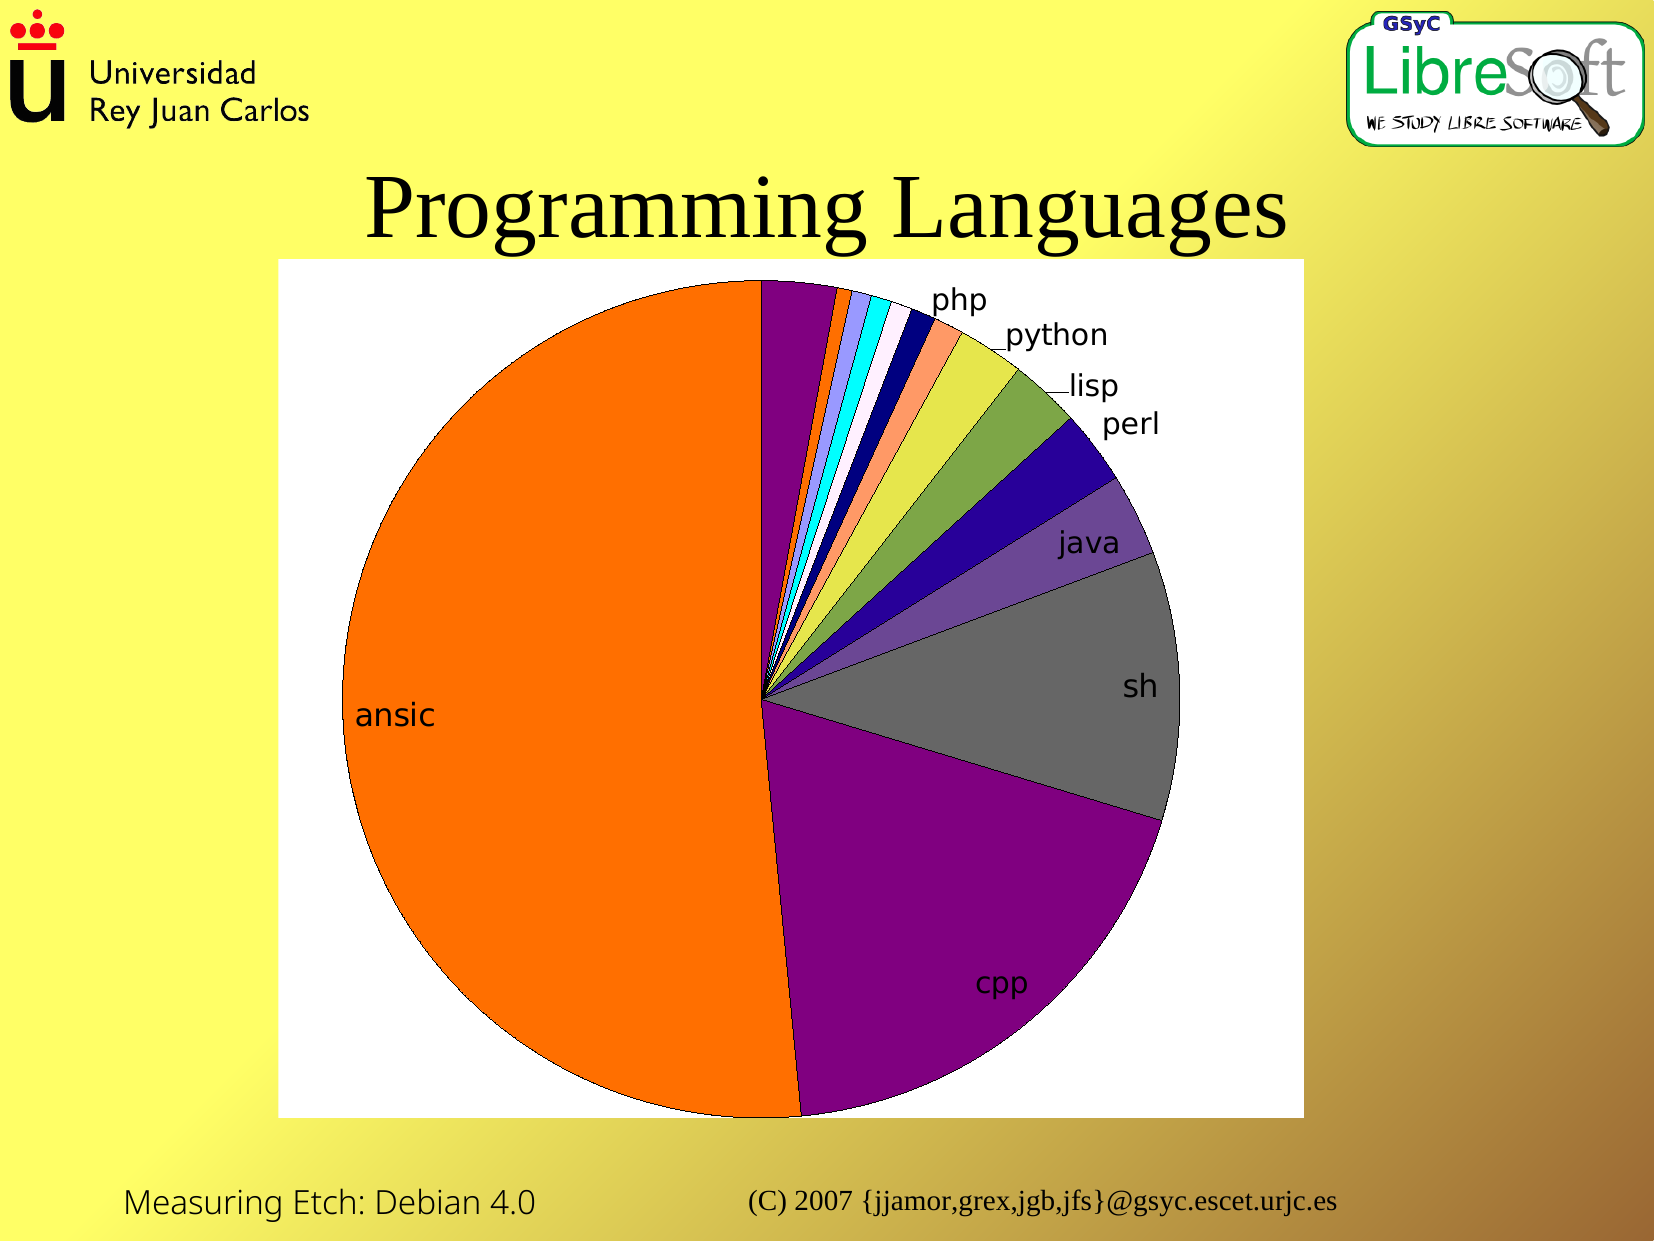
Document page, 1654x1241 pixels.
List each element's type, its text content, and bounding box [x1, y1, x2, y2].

picture [1346, 11, 1645, 147]
title Programming Languages [121, 102, 1534, 310]
picture [10, 9, 309, 129]
chart [278, 259, 1304, 1118]
